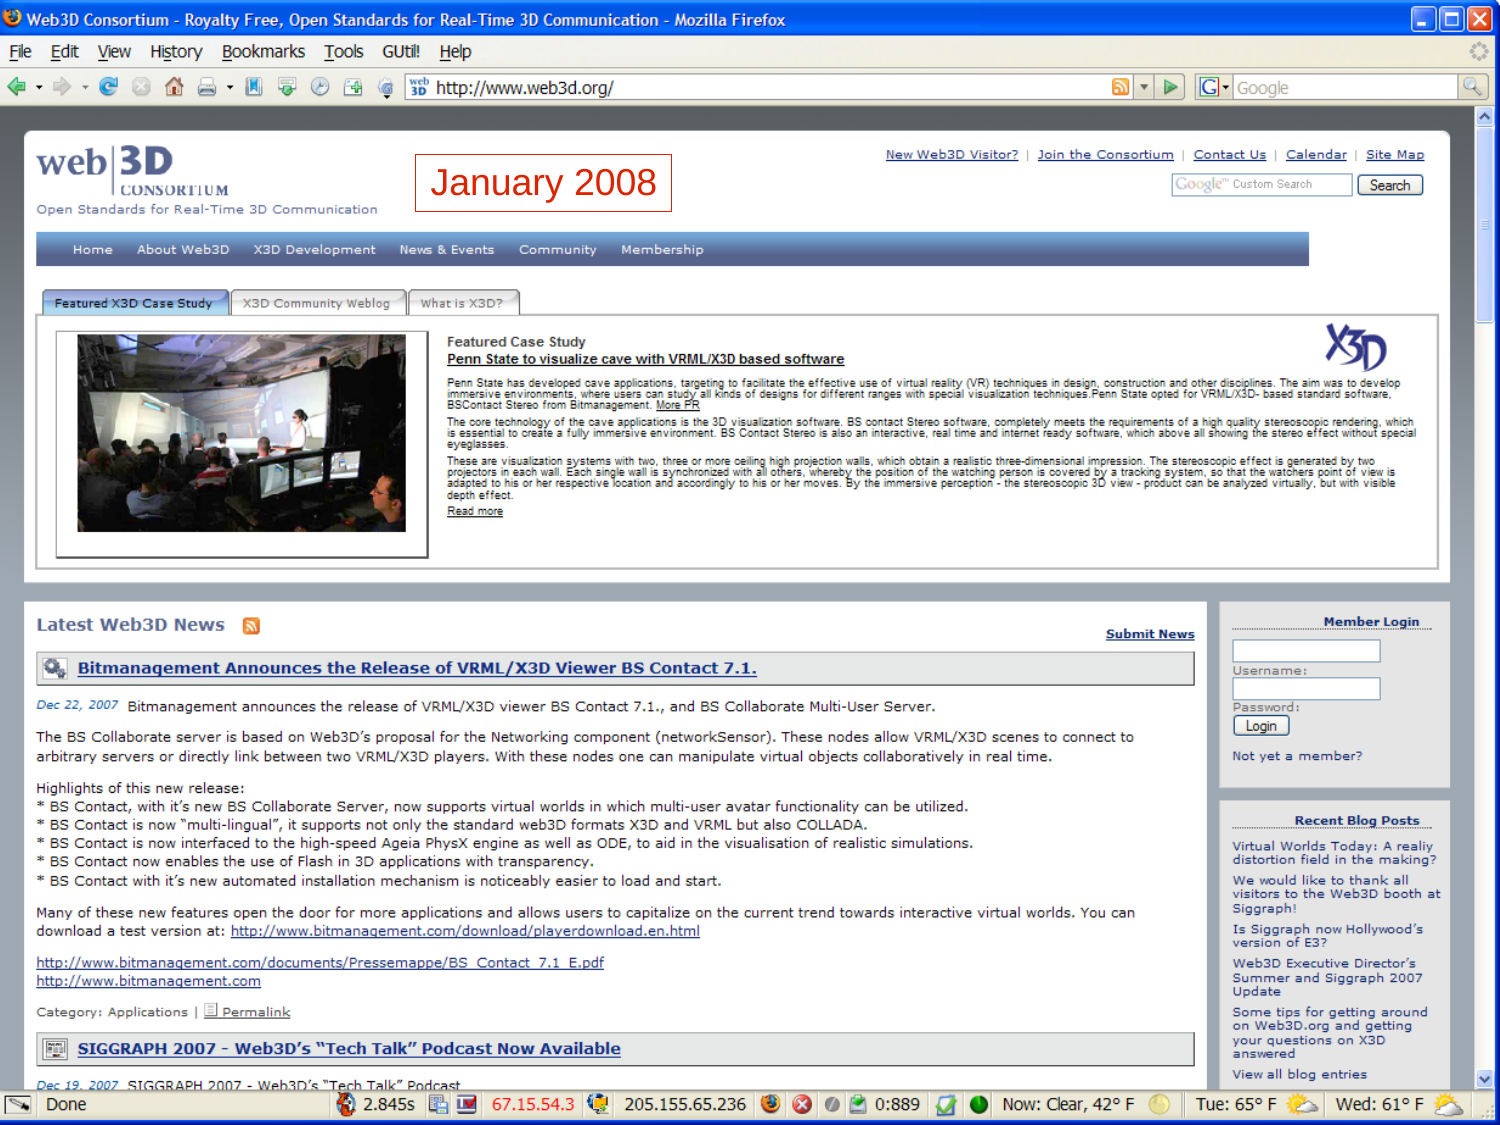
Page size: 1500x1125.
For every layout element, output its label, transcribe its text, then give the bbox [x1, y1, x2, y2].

text_box January 2008 [415, 154, 672, 212]
picture [0, 0, 1500, 1125]
